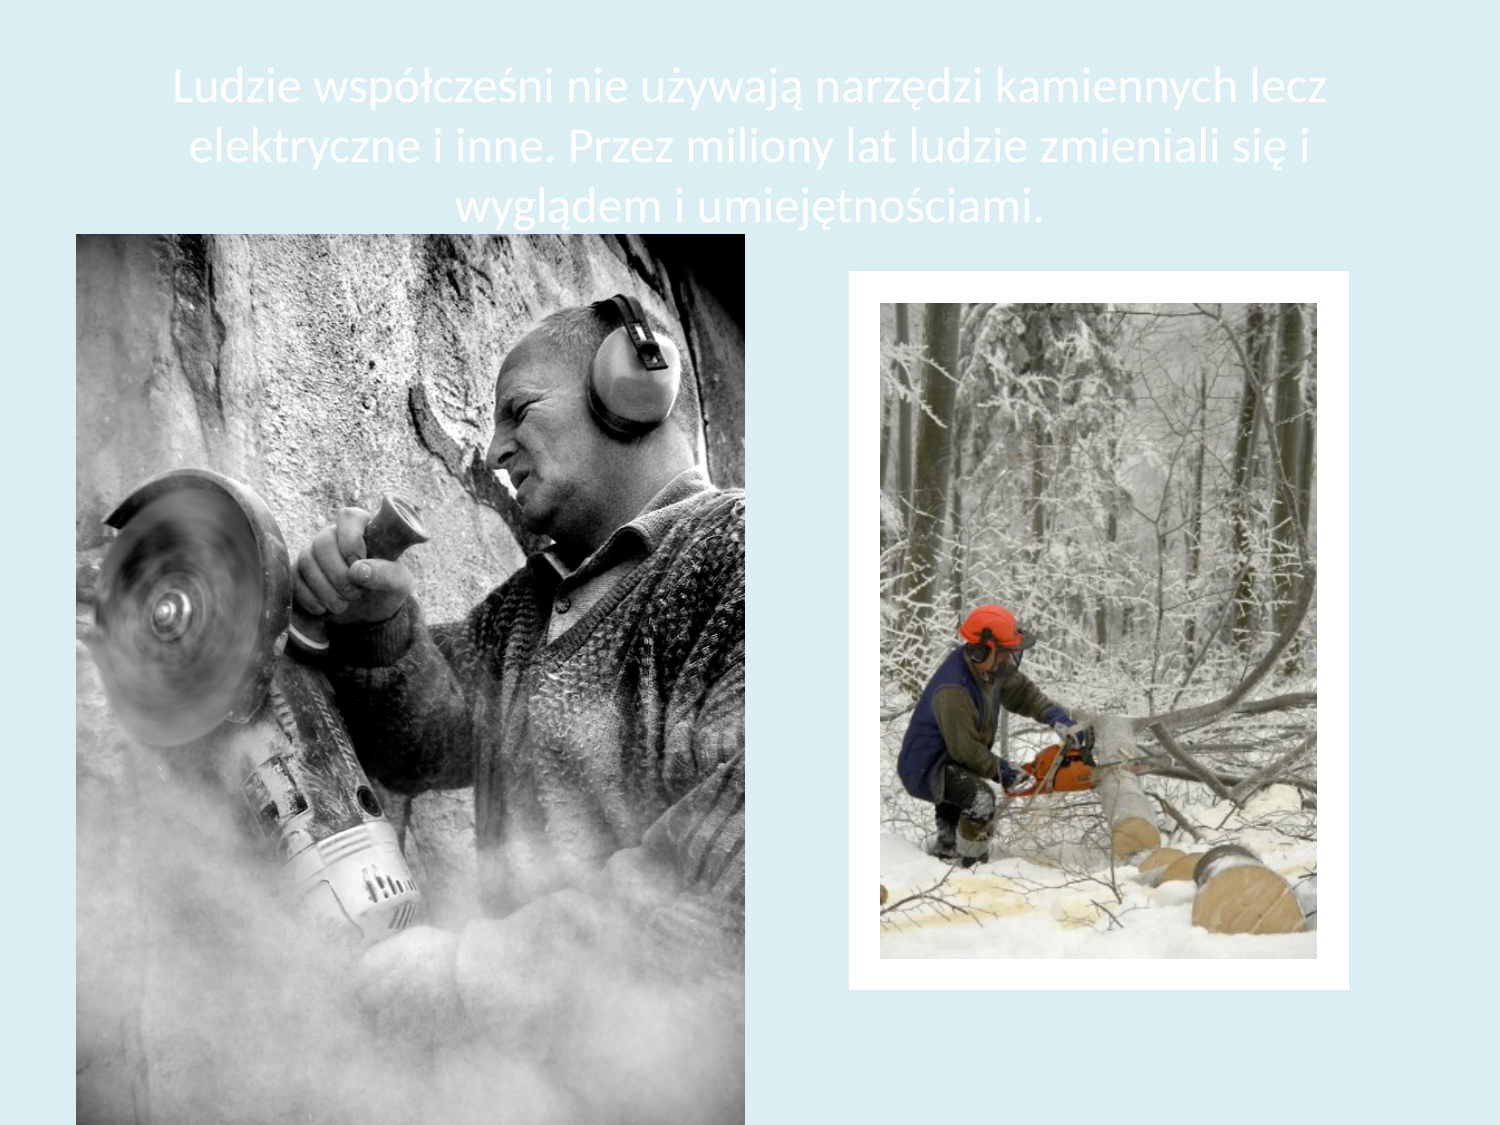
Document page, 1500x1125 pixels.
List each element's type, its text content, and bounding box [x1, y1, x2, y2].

title Ludzie współcześni nie używają narzędzi kamiennych lecz elektryczne i inne. Przez miliony lat ludzie zmieniali się i wyglądem i umiejętnościami. [75, 45, 1425, 233]
picture [76, 234, 745, 1125]
picture [879, 302, 1318, 959]
